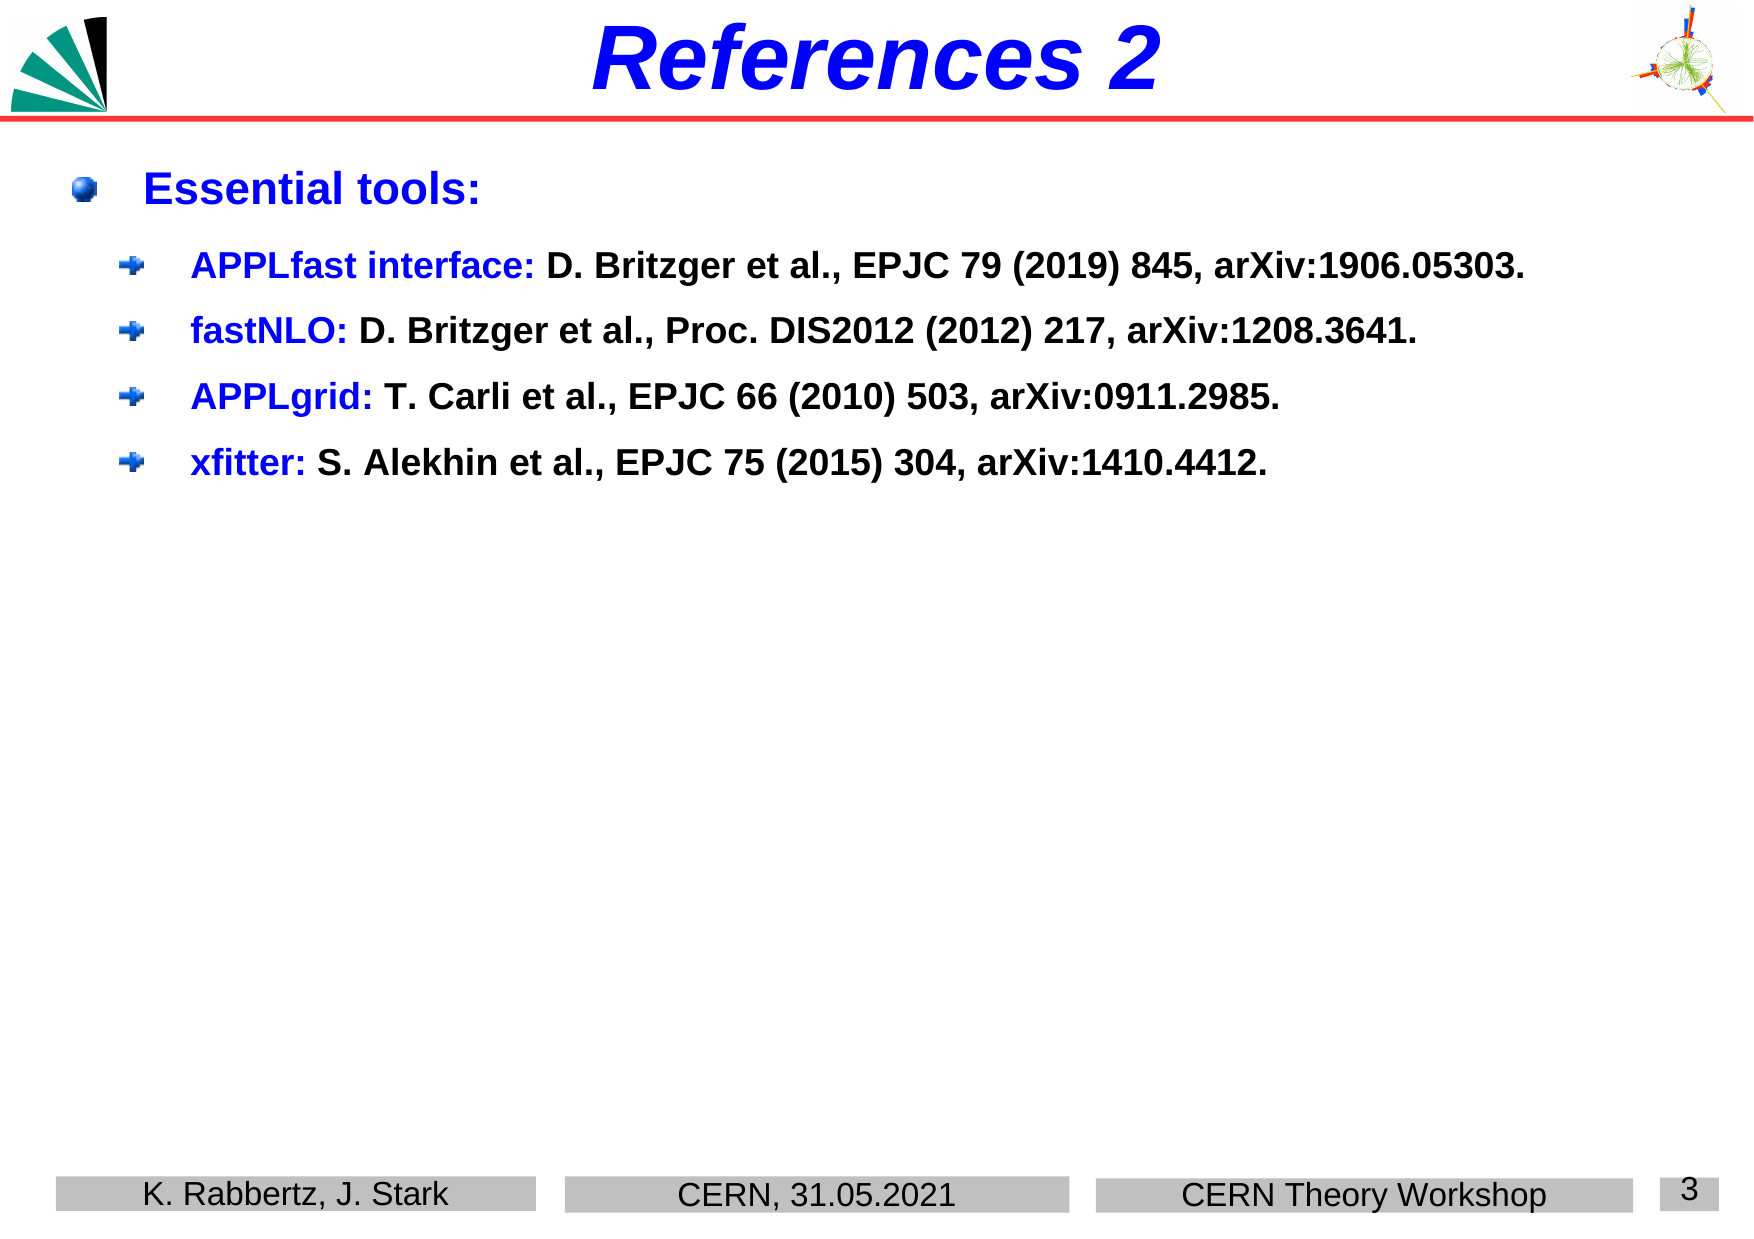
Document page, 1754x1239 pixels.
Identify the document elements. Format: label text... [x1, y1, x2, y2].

picture [1631, 5, 1739, 113]
title References 2 [124, 0, 1630, 116]
picture [11, 17, 107, 113]
list Essential tools: APPLfast interface: D. Britzger et al., EPJC 79 (2019) 845, arXiv:1906.05303. fastNLO: D. Britzger et al., Proc. DIS2012 (2012) 217, arXiv:1208.3641. APPLgrid: T. Carli et al., EPJC 66 (2010) 503, arXiv:0911.2985. xfitter: S. Alekhin et al., EPJC 75 (2015) 304, arXiv:1410.4412. [60, 163, 1704, 1146]
